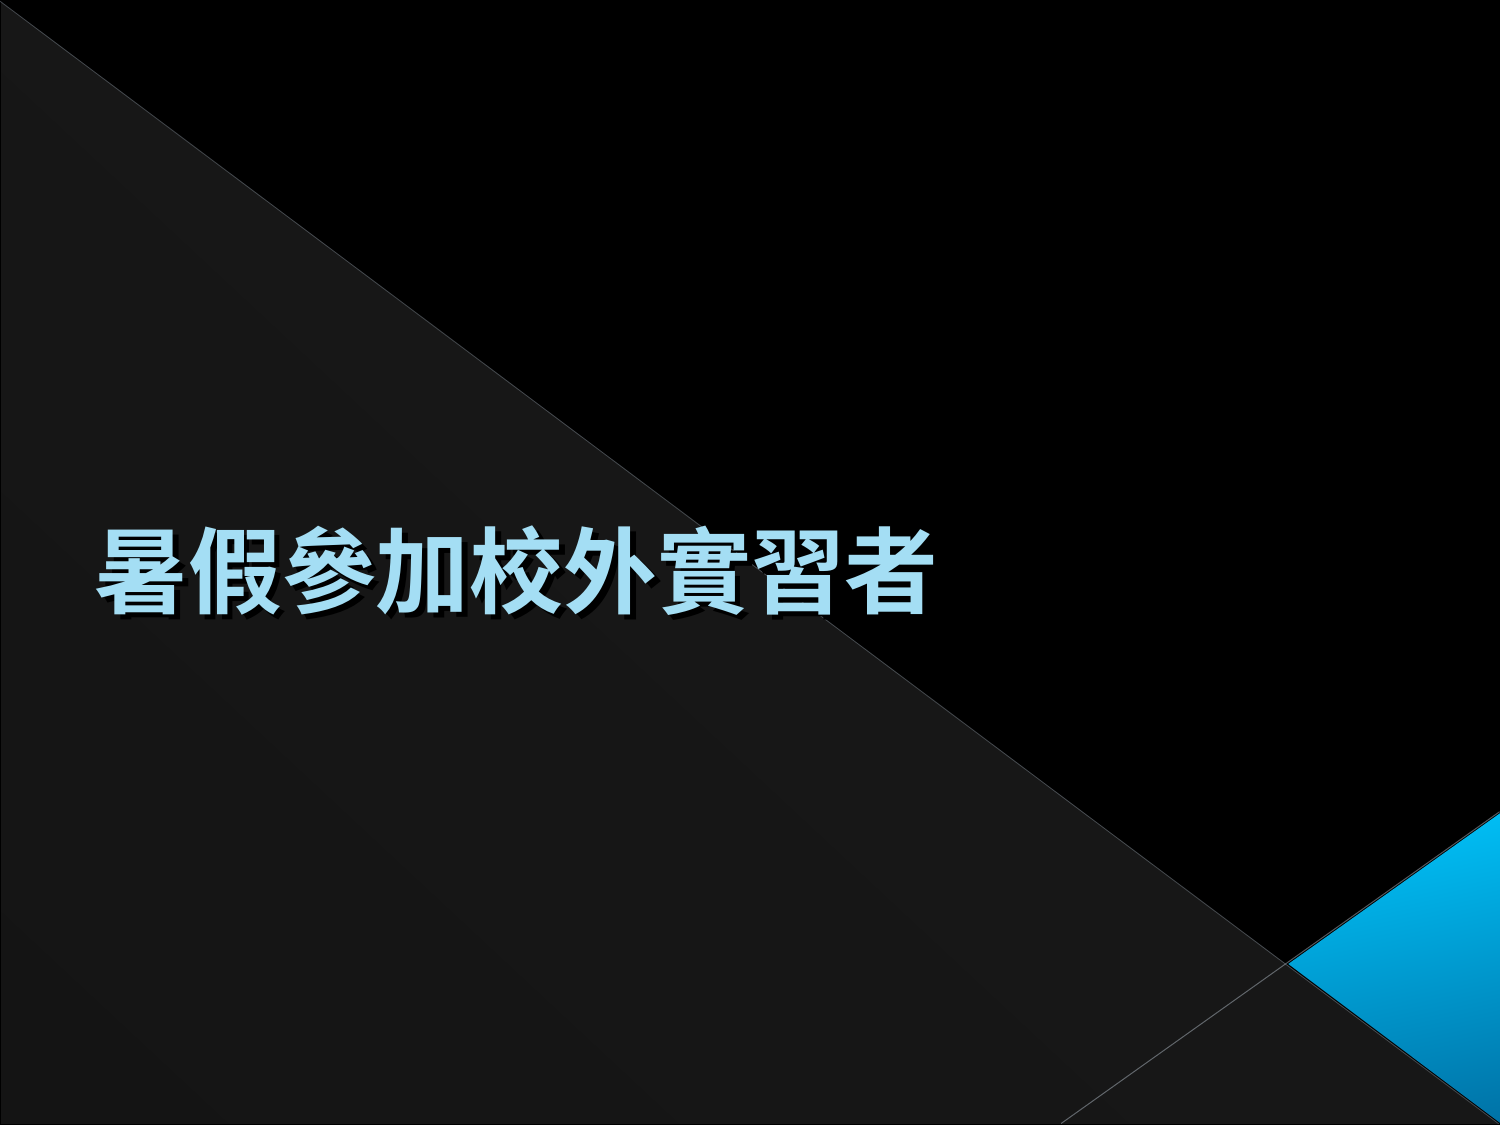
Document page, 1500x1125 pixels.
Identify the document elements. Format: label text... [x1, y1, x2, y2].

text_box 暑假參加校外實習者 [0, 479, 1351, 633]
